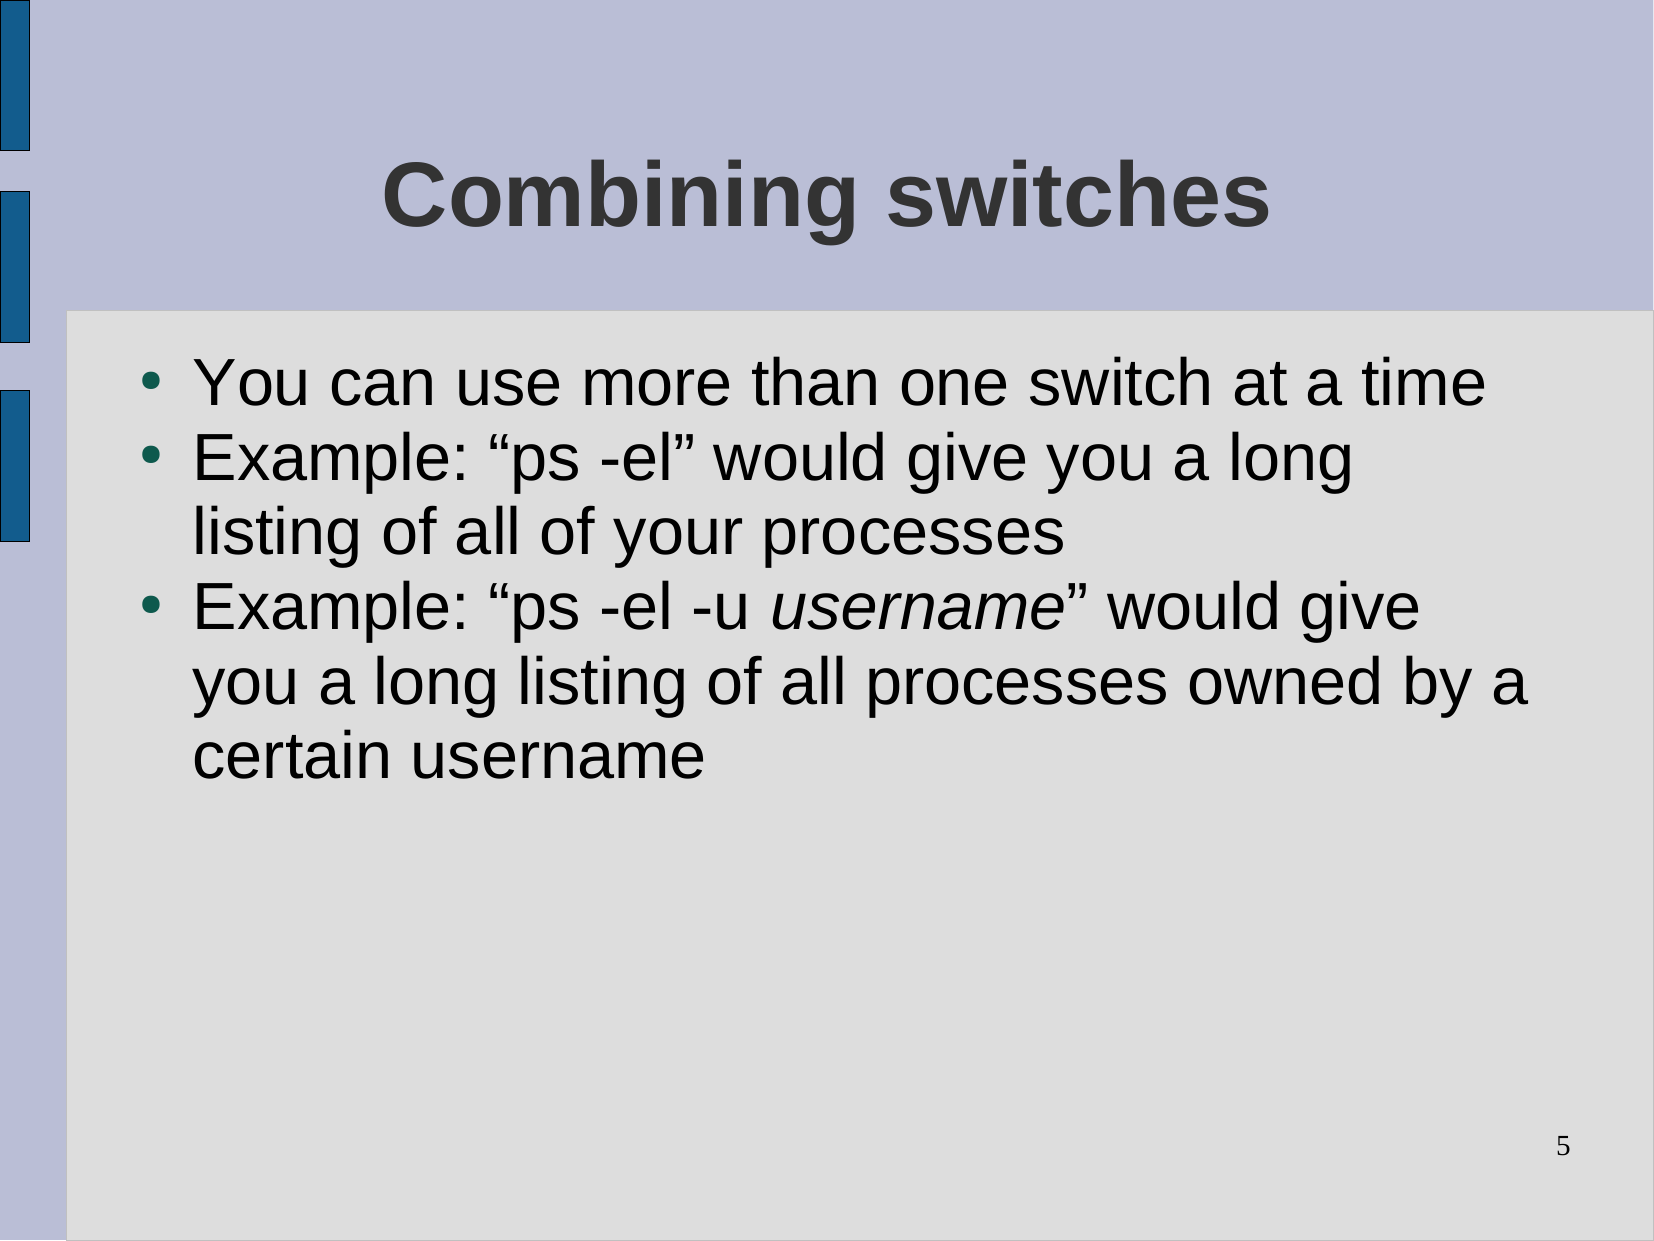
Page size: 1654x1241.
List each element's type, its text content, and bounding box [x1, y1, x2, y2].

title Combining switches [121, 98, 1534, 291]
list You can use more than one switch at a time Example: “ps -el” would give you a long listing of all of your processes Example: “ps -el -u username” would give you a long listing of all processes owned by a certain username [121, 344, 1534, 1112]
